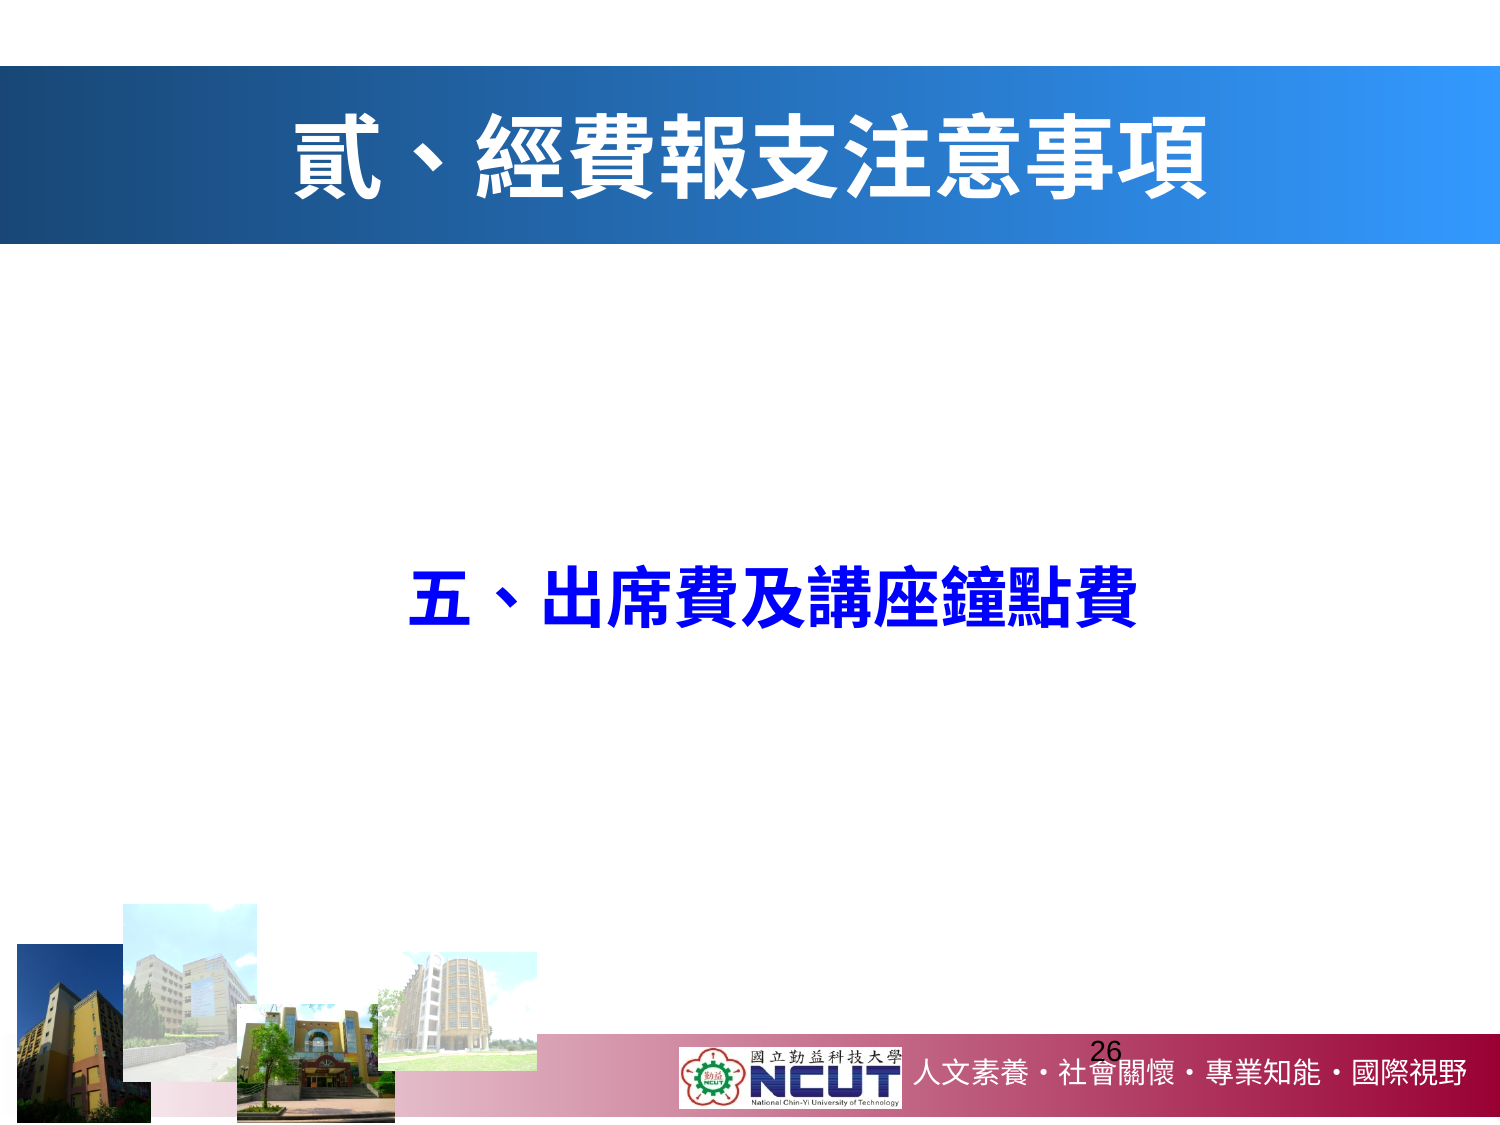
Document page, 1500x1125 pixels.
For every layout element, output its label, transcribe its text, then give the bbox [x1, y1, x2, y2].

title 貳、經費報支注意事項 [0, 66, 1500, 244]
list 五、出席費及講座鐘點費 [70, 257, 1421, 1001]
text_box [1074, 1024, 1426, 1103]
